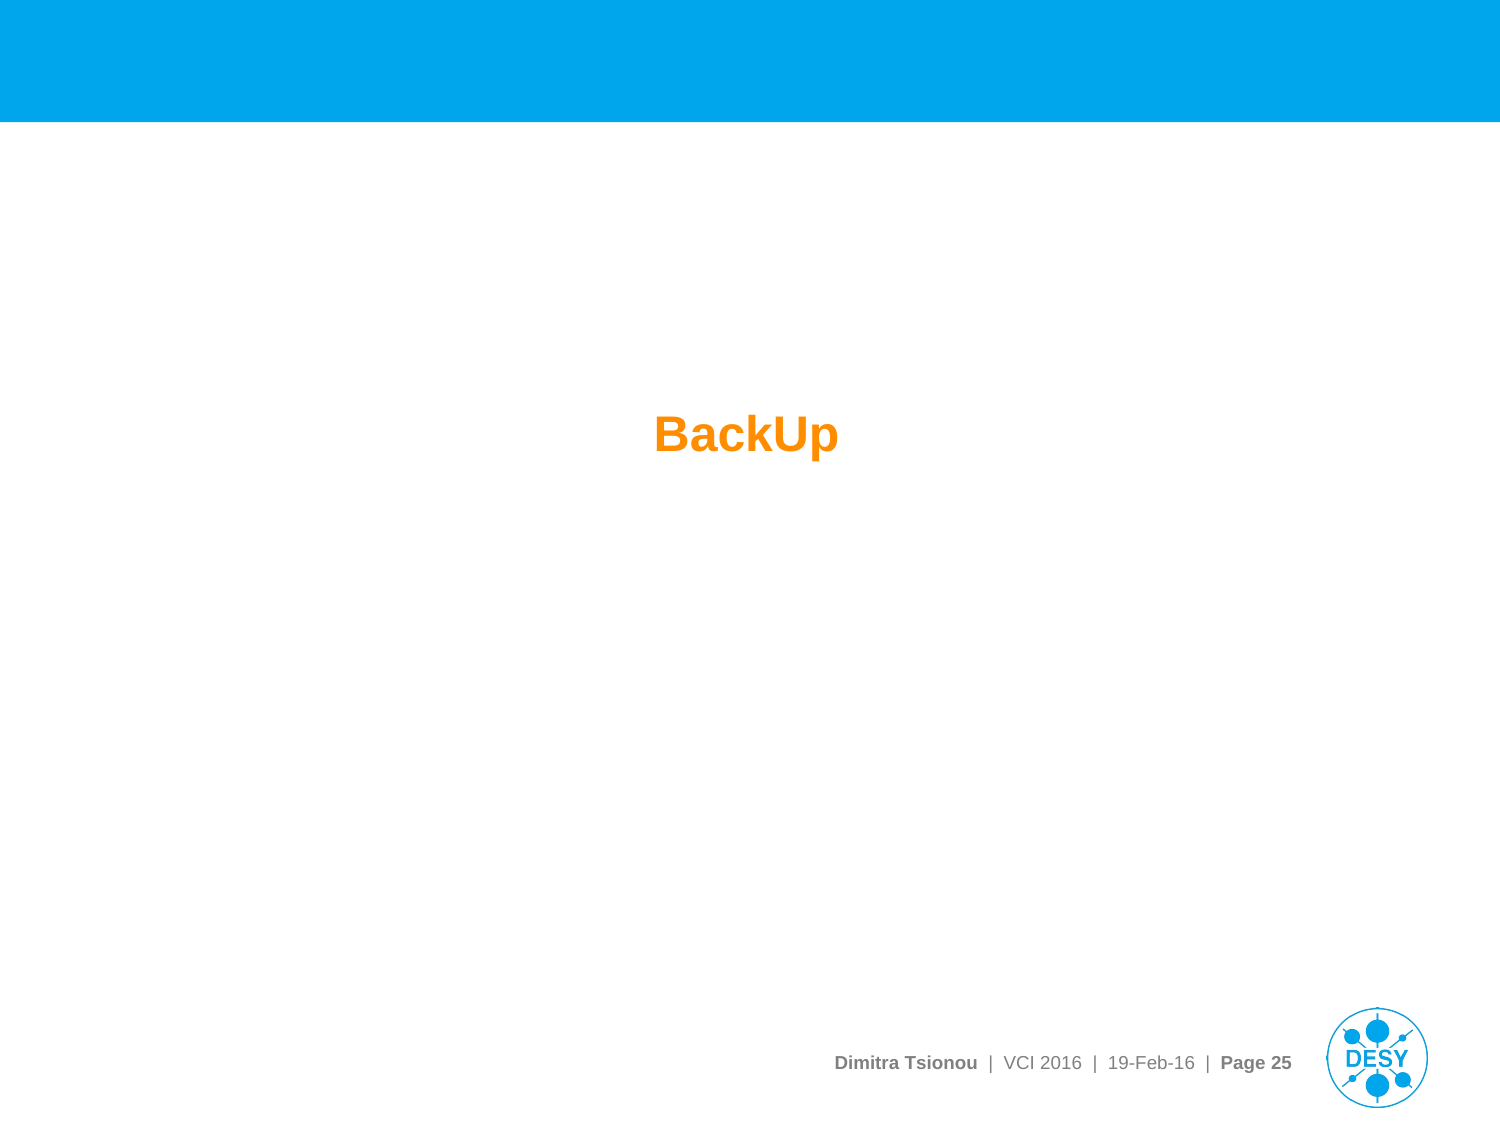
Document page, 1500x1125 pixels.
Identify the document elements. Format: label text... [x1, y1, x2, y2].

picture [1326, 1007, 1428, 1108]
title BackUp [47, 388, 1446, 479]
